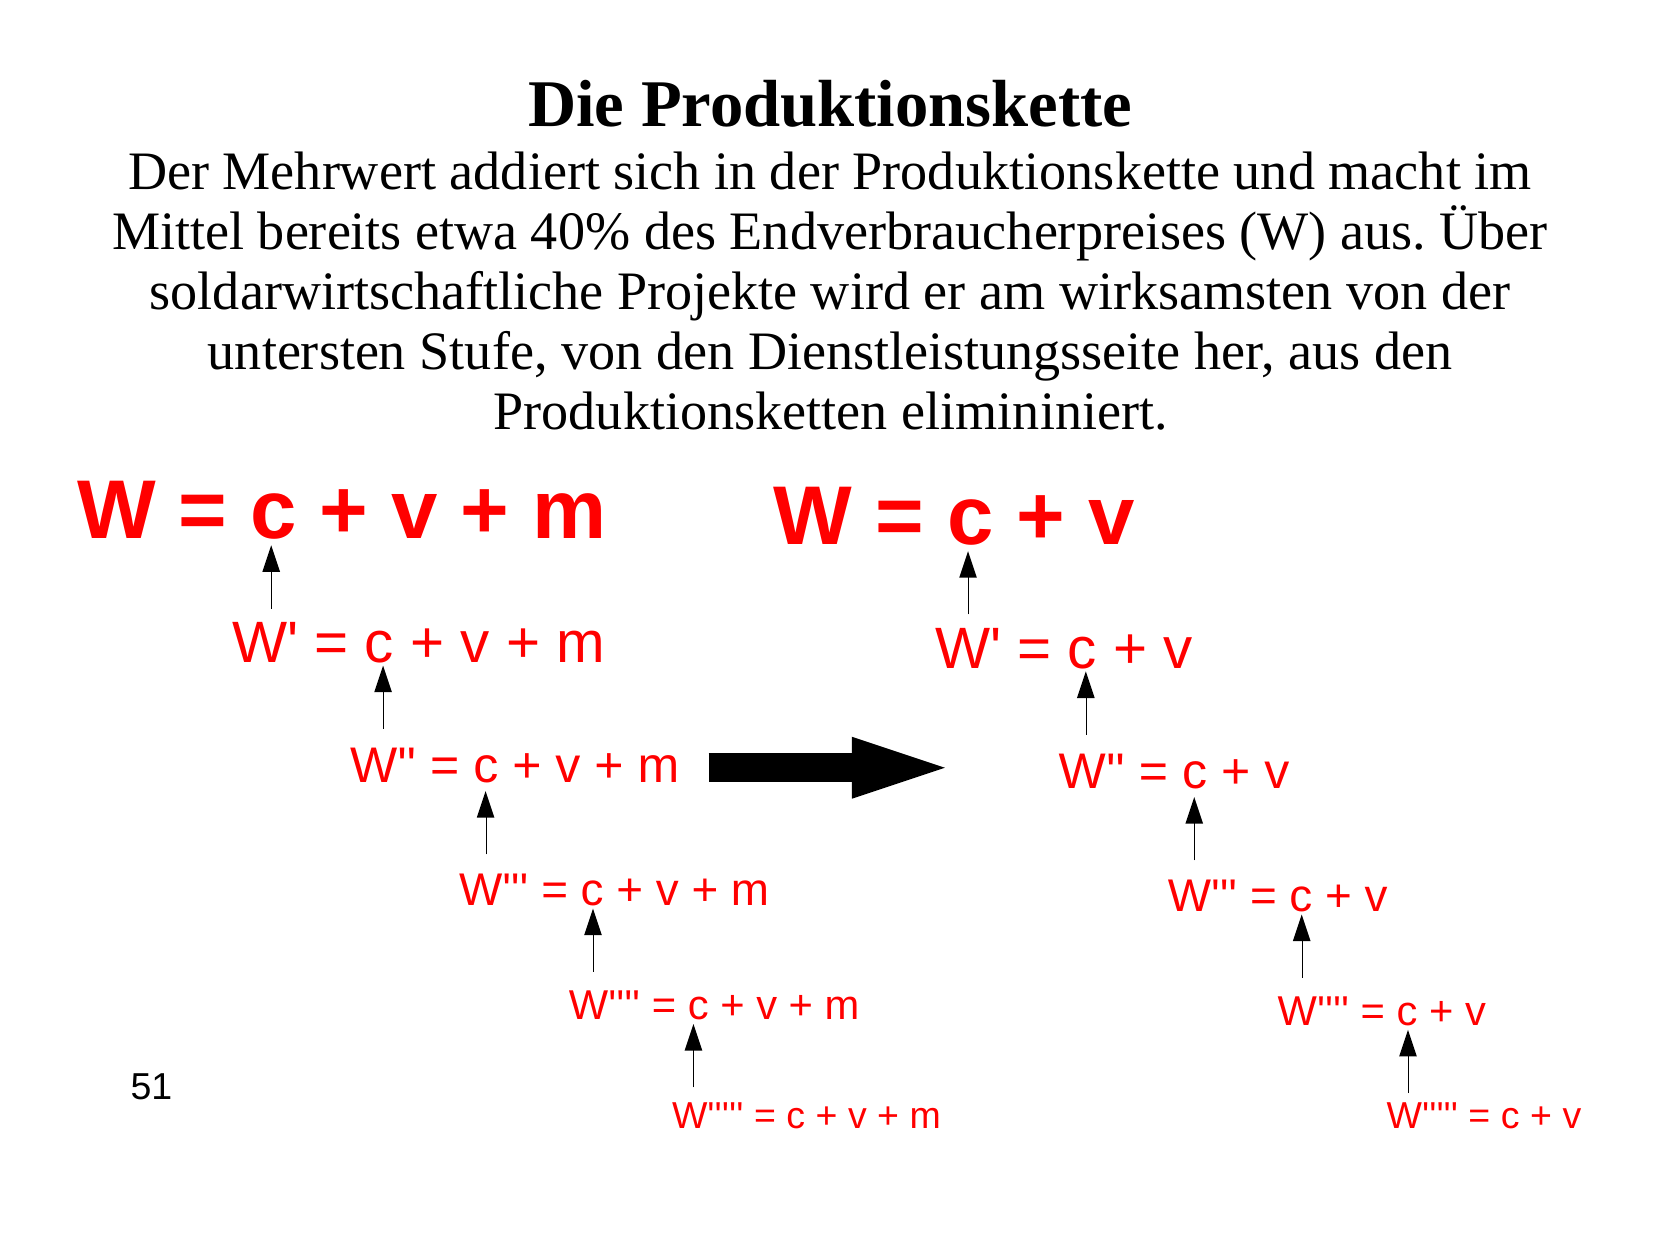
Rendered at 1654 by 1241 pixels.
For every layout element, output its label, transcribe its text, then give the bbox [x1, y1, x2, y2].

text_box W''''' = c + v + m [657, 1086, 957, 1149]
text_box W''' = c + v + m [444, 856, 785, 928]
text_box Die Produktionskette Der Mehrwert addiert sich in der Produktionskette und macht im Mittel bereits etwa 40% des Endverbraucherpreises (W) aus. Über soldarwirtschaftliche Projekte wird er am wirksamsten von der untersten Stufe, von den Dienstleistungsseite her, aus den Produktionsketten elimininiert. [67, 59, 1595, 449]
text_box W'' = c + v [1043, 735, 1329, 807]
text_box W'''' = c + v + m [554, 974, 875, 1041]
text_box W' = c + v [920, 608, 1241, 696]
text_box W''' = c + v [1153, 862, 1418, 934]
text_box W'' = c + v + m [335, 729, 695, 801]
text_box W = c + v + m [62, 456, 622, 581]
text_box W'''' = c + v [1262, 980, 1513, 1047]
text_box W' = c + v + m [217, 602, 620, 690]
text_box W = c + v [759, 462, 1288, 587]
text_box <Nummer> [115, 1057, 334, 1128]
text_box W''''' = c + v [1371, 1086, 1625, 1149]
